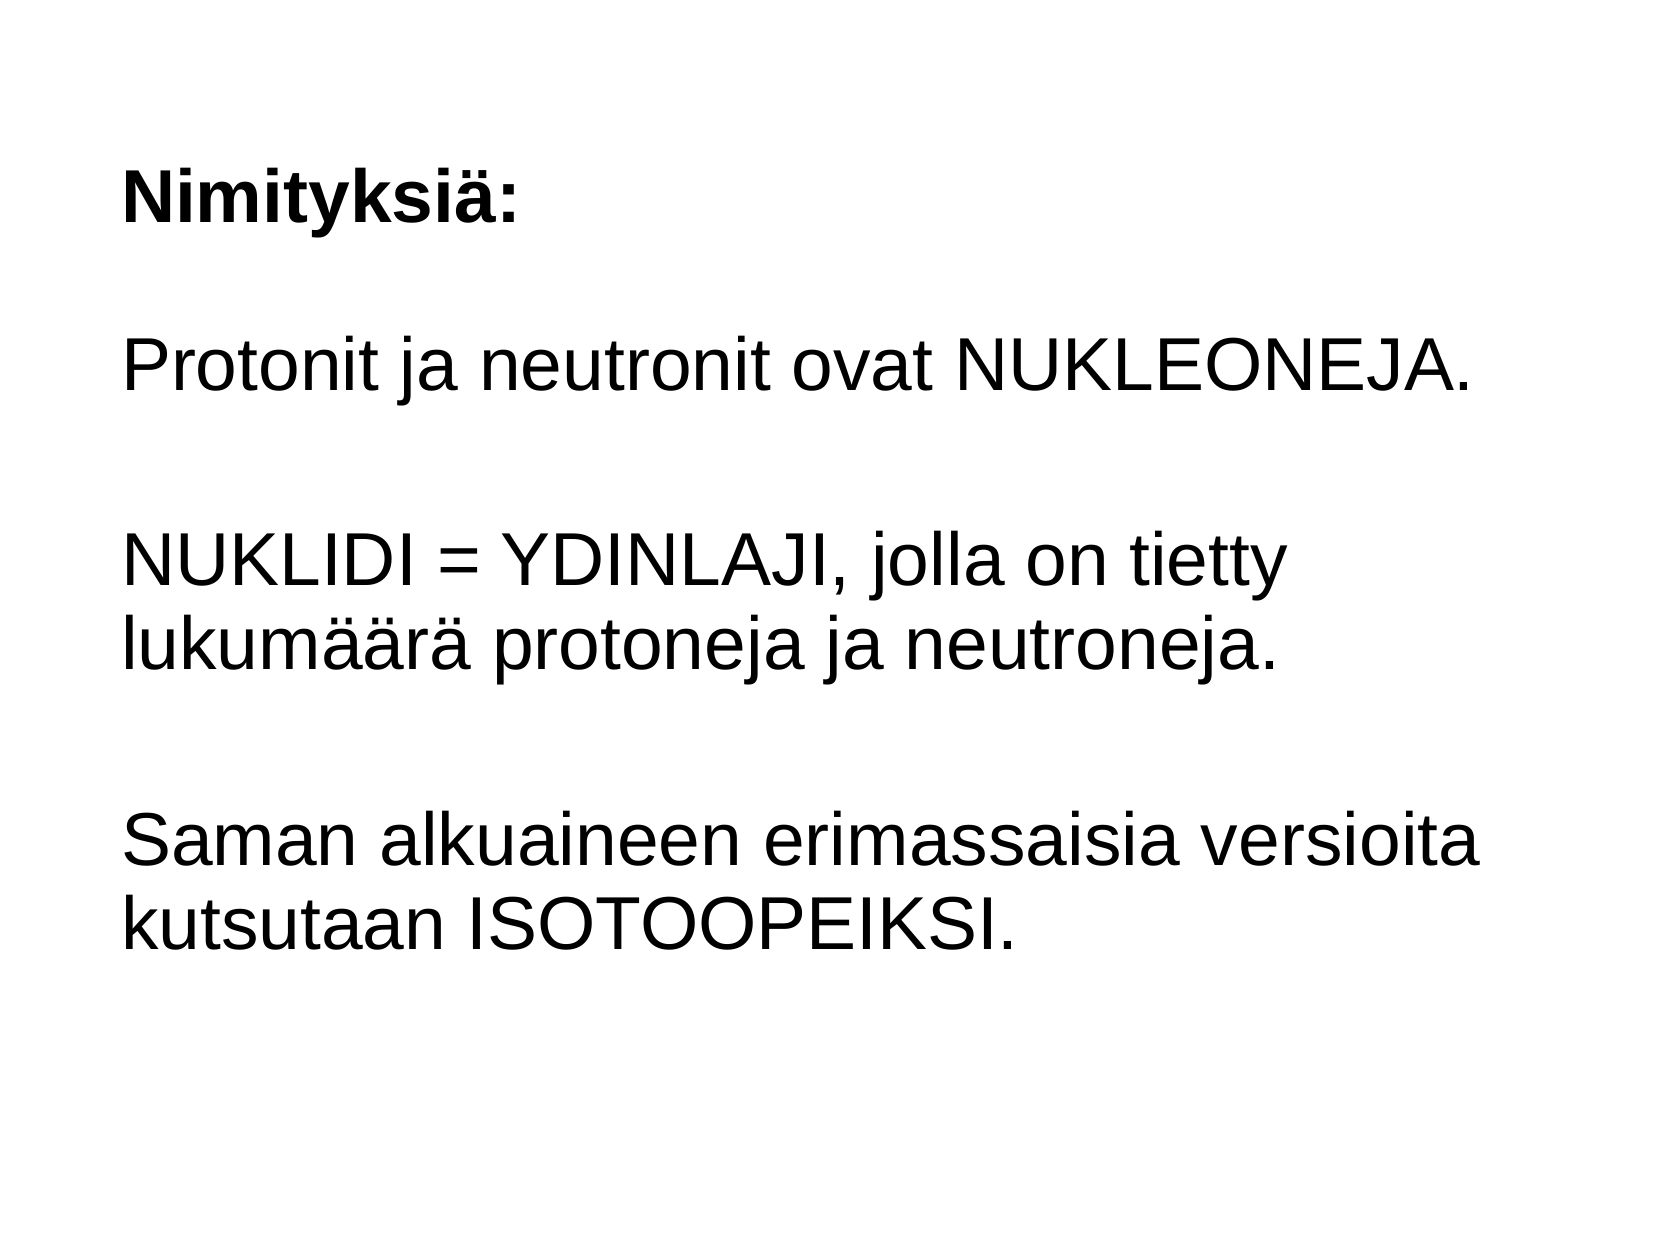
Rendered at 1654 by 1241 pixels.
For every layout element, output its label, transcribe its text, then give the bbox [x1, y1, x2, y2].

text_box Nimityksiä: Protonit ja neutronit ovat NUKLEONEJA. NUKLIDI = YDINLAJI, jolla on tietty lukumäärä protoneja ja neutroneja. Saman alkuaineen erimassaisia versioita kutsutaan ISOTOOPEIKSI. [106, 146, 1560, 1170]
